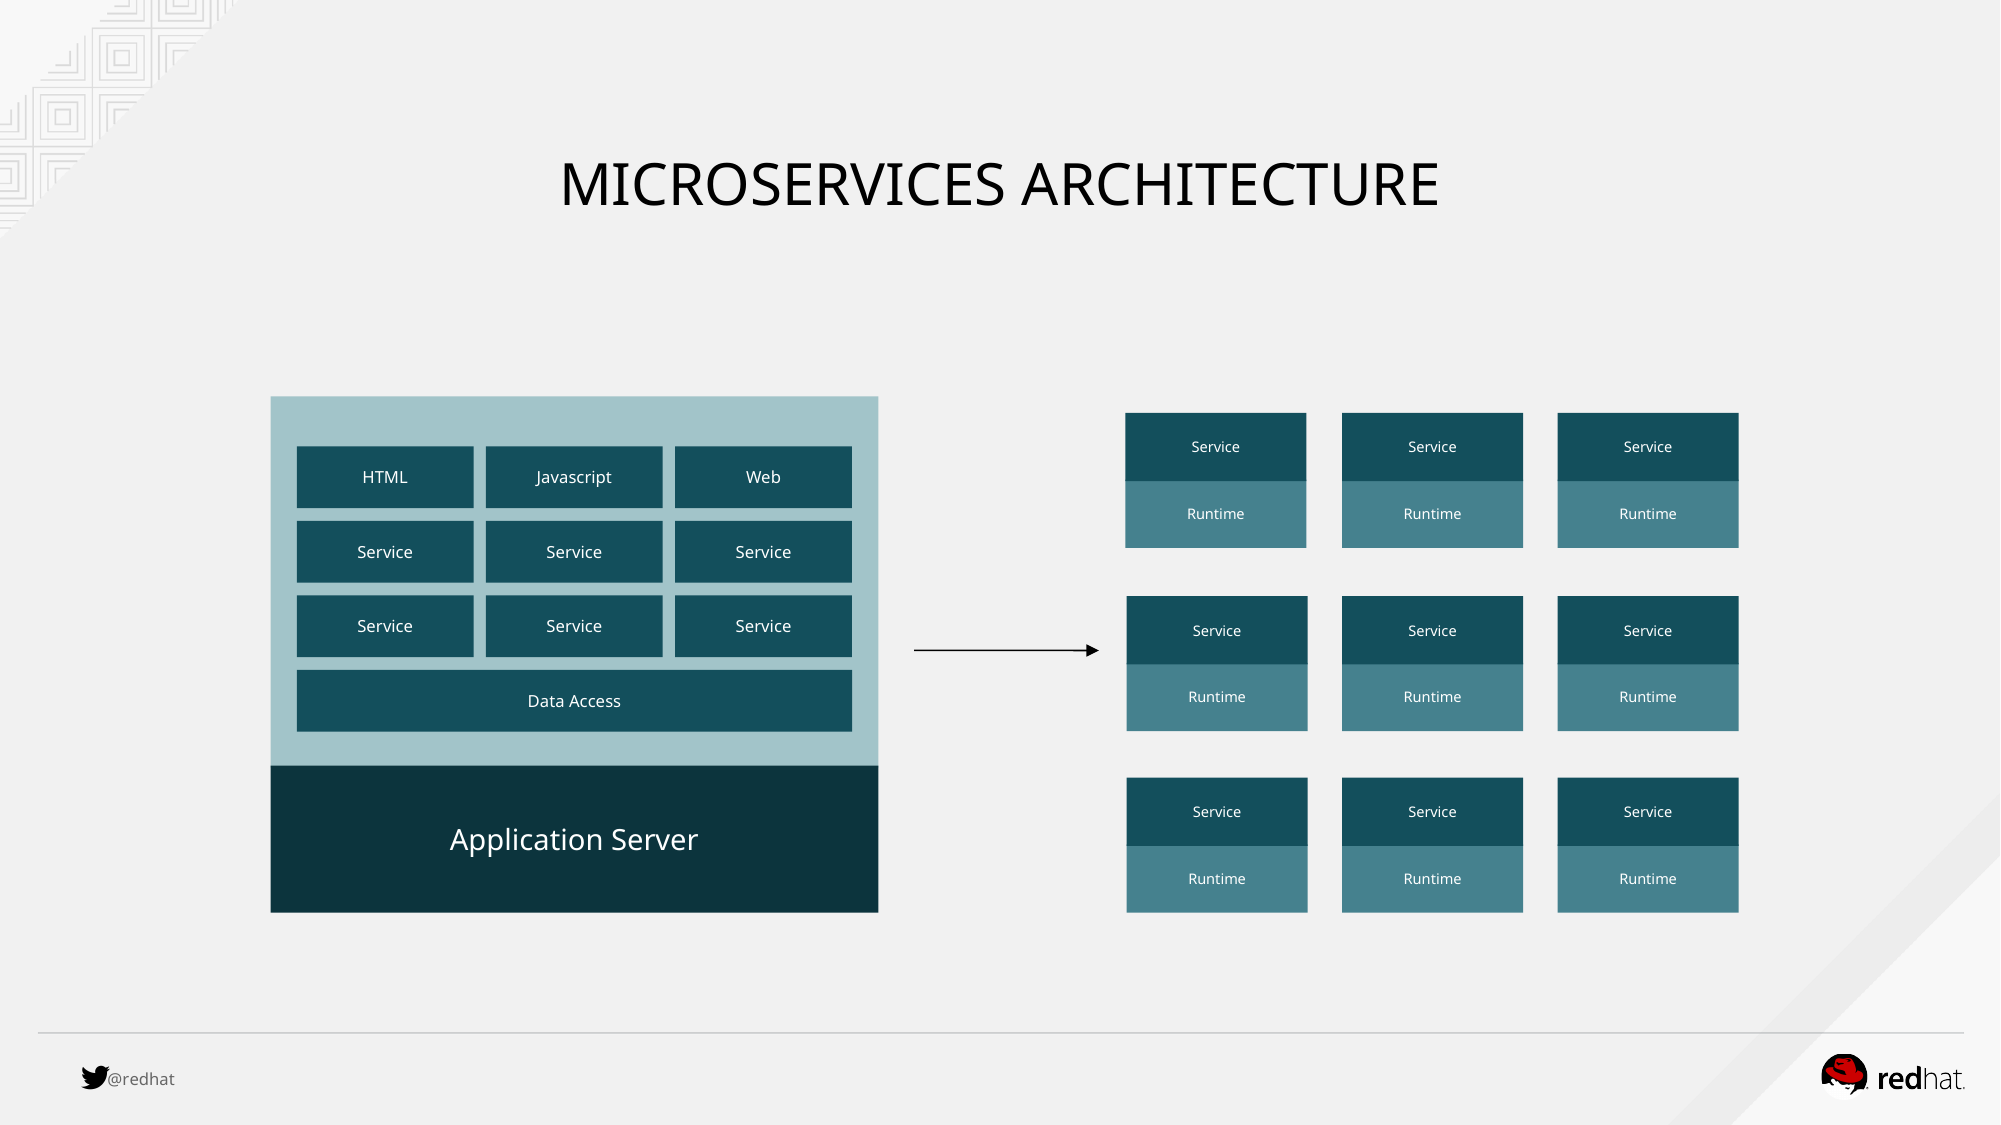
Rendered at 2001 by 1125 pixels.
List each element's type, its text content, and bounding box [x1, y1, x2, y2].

text_box Service [675, 520, 852, 583]
text_box Service [1126, 777, 1308, 846]
text_box Javascript [485, 446, 663, 509]
text_box Runtime [1342, 665, 1524, 732]
text_box Web [675, 446, 852, 509]
text_box Service [675, 595, 852, 658]
text_box Service [296, 520, 474, 583]
text_box Service [1126, 596, 1308, 665]
text_box [270, 396, 879, 765]
text_box Application Server [270, 765, 879, 913]
text_box Service [1557, 412, 1739, 482]
text_box Service [1342, 596, 1524, 665]
text_box Service [296, 595, 474, 658]
text_box Service [485, 520, 663, 583]
text_box Service [1342, 777, 1524, 846]
text_box Runtime [1126, 846, 1308, 913]
text_box Service [1557, 777, 1739, 846]
text_box Data Access [296, 669, 853, 732]
text_box Runtime [1557, 482, 1739, 548]
text_box Runtime [1557, 846, 1739, 913]
text_box Runtime [1342, 482, 1524, 548]
text_box Runtime [1342, 846, 1524, 913]
text_box Runtime [1126, 665, 1308, 732]
text_box Service [1342, 412, 1524, 482]
text_box Service [485, 595, 663, 658]
text_box Runtime [1557, 665, 1739, 732]
text_box Service [1557, 596, 1739, 665]
text_box Service [1125, 412, 1307, 482]
text_box Runtime [1125, 482, 1307, 548]
text_box HTML [296, 446, 474, 509]
title MICROSERVICES ARCHITECTURE [180, 0, 1820, 233]
picture [0, 0, 2001, 1125]
